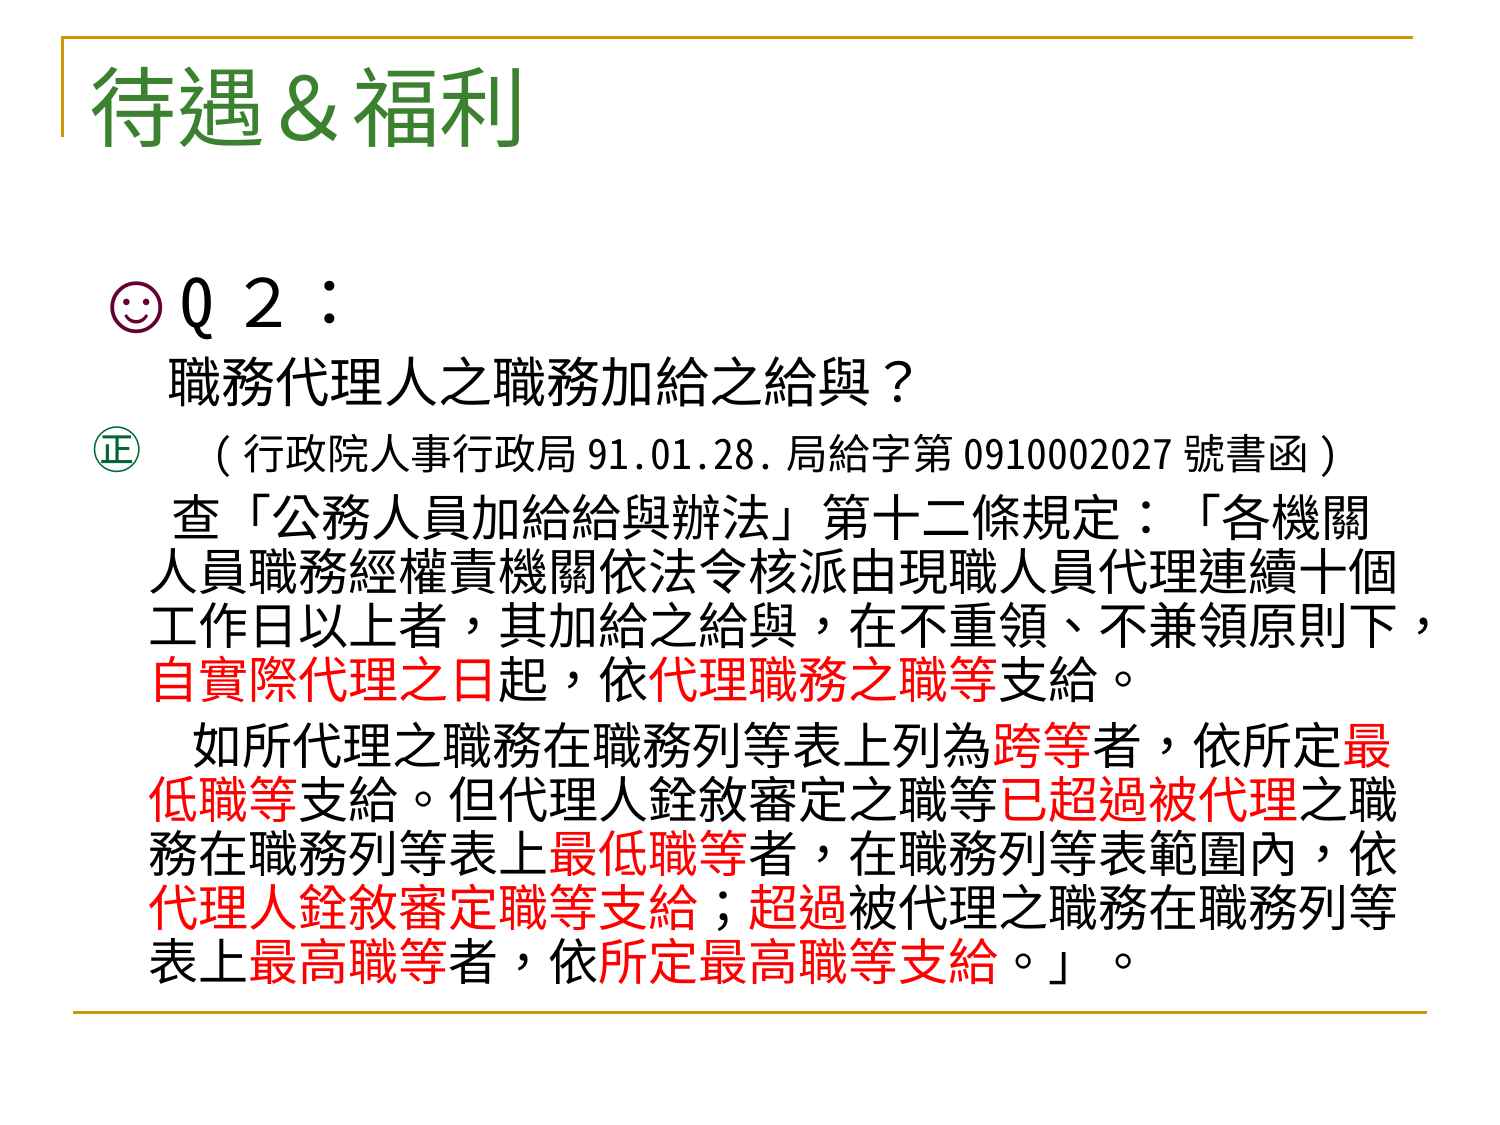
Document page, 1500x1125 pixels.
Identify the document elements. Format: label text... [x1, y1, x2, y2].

title 待遇＆福利 [75, 45, 1426, 233]
list Q２： 職務代理人之職務加給之給與？ (行政院人事行政局91.01.28.局給字第0910002027號書函) 查「公務人員加給給與辦法」第十二條規定：「各機關人員職務經權責機關依法令核派由現職人員代理連續十個工作日以上者，其加給之給與，在不重領、不兼領原則下，自實際代理之日起，依代理職務之職等支給。 如所代理之職務在職務列等表上列為跨等者，依所定最低職等支給。但代理人銓敘審定之職等已超過被代理之職務在職務列等表上最低職等者，在職務列等表範圍內，依代理人銓敘審定職等支給；超過被代理之職務在職務列等表上最高職等者，依所定最高職等支給。」。 [77, 262, 1428, 1005]
